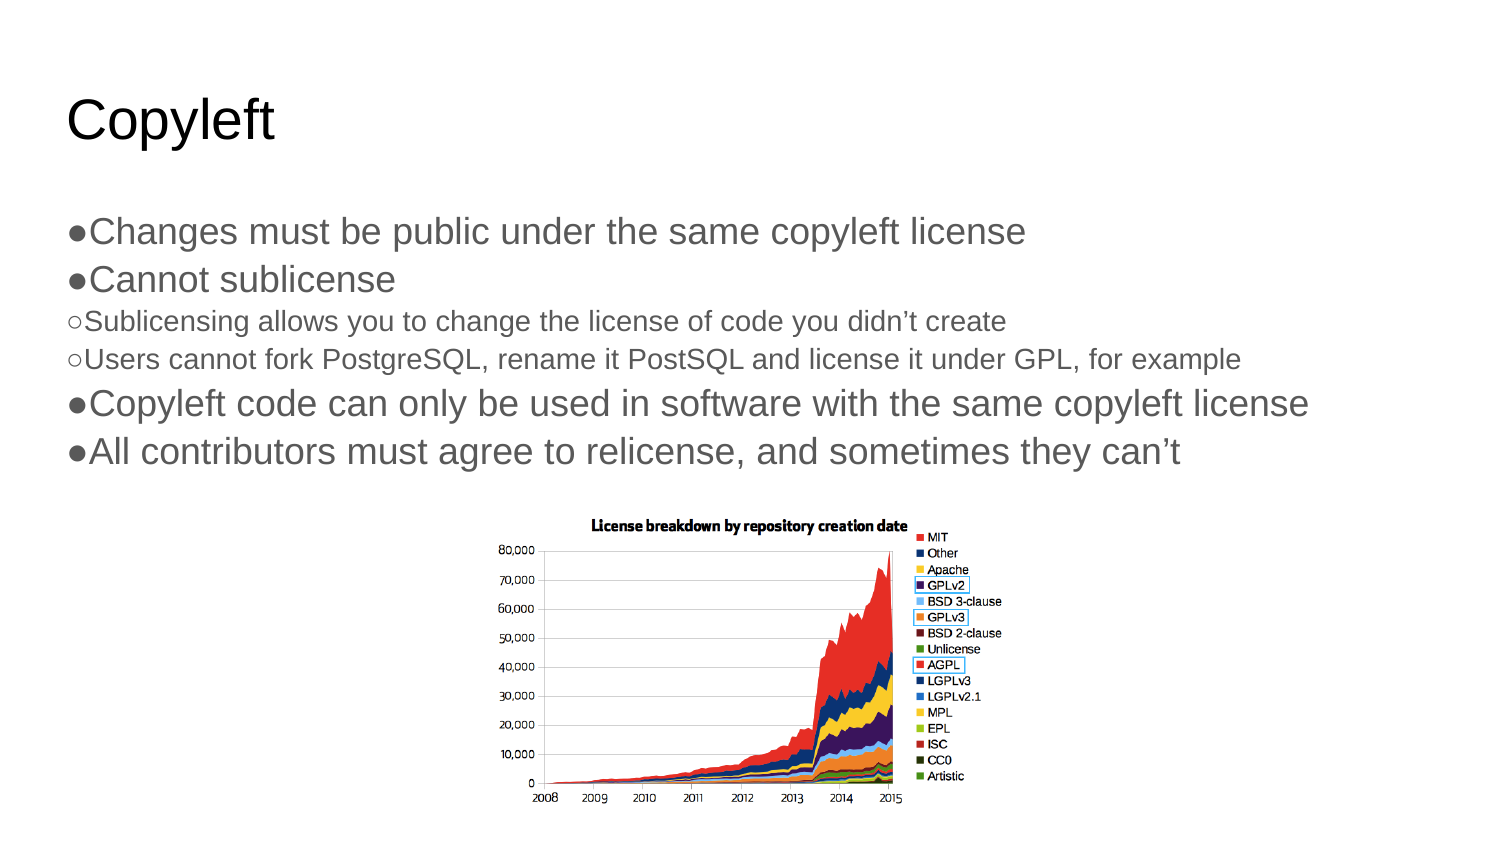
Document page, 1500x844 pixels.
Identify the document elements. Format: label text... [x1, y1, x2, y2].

list Changes must be public under the same copyleft license Cannot sublicense Sublicensing allows you to change the license of code you didn’t create Users cannot fork PostgreSQL, rename it PostSQL and license it under GPL, for example Copyleft code can only be used in software with the same copyleft license All contributors must agree to relicense, and sometimes they can’t [51, 189, 1449, 750]
title Copyleft [51, 72, 1449, 167]
picture [487, 503, 1012, 810]
